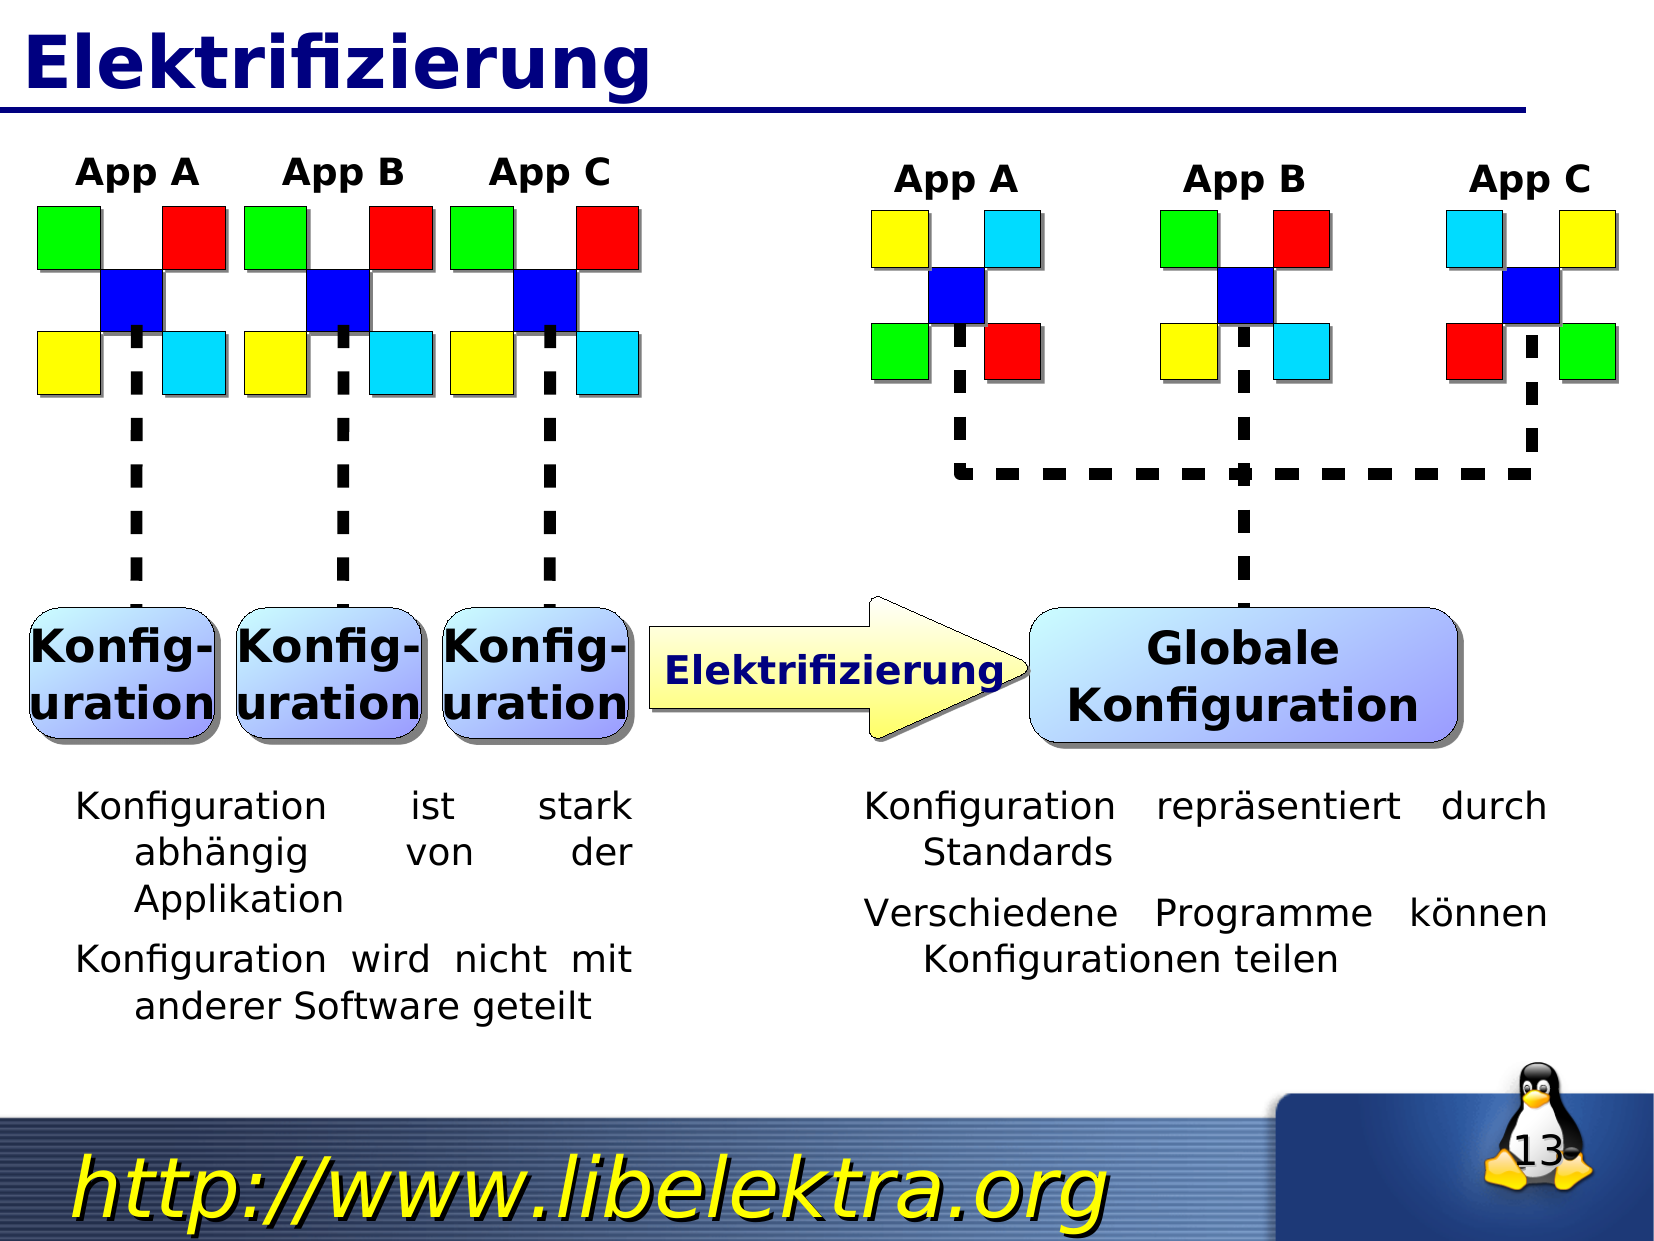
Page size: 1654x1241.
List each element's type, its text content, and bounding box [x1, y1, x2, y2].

text_box <Nummer> [1312, 1122, 1566, 1178]
text_box [1160, 210, 1330, 380]
text_box Konfig- uration [236, 607, 422, 739]
text_box Elektrifizierung [22, 14, 1611, 111]
text_box [1446, 210, 1616, 380]
list Konfiguration ist stark abhängig von der Applikation Konfiguration wird nicht mit anderer Software geteilt [60, 773, 648, 1080]
text_box [450, 206, 639, 395]
text_box App B [281, 147, 433, 192]
text_box App C [488, 147, 639, 192]
text_box App A [75, 147, 226, 192]
text_box [871, 210, 1041, 380]
text_box Konfig- uration [29, 607, 215, 739]
text_box Konfig- uration [442, 607, 629, 739]
text_box App A [893, 154, 1019, 199]
text_box [37, 206, 226, 395]
text_box Globale Konfiguration [1029, 607, 1458, 743]
text_box [244, 206, 433, 395]
picture [0, 1061, 1654, 1241]
text_box App B [1182, 154, 1308, 199]
list Konfiguration repräsentiert durch Standards Verschiedene Programme können Konfigurationen teilen [848, 773, 1564, 1094]
text_box Elektrifizierung [664, 644, 1008, 691]
text_box [649, 596, 987, 739]
text_box [1008, 653, 1028, 681]
text_box App C [1468, 154, 1592, 199]
